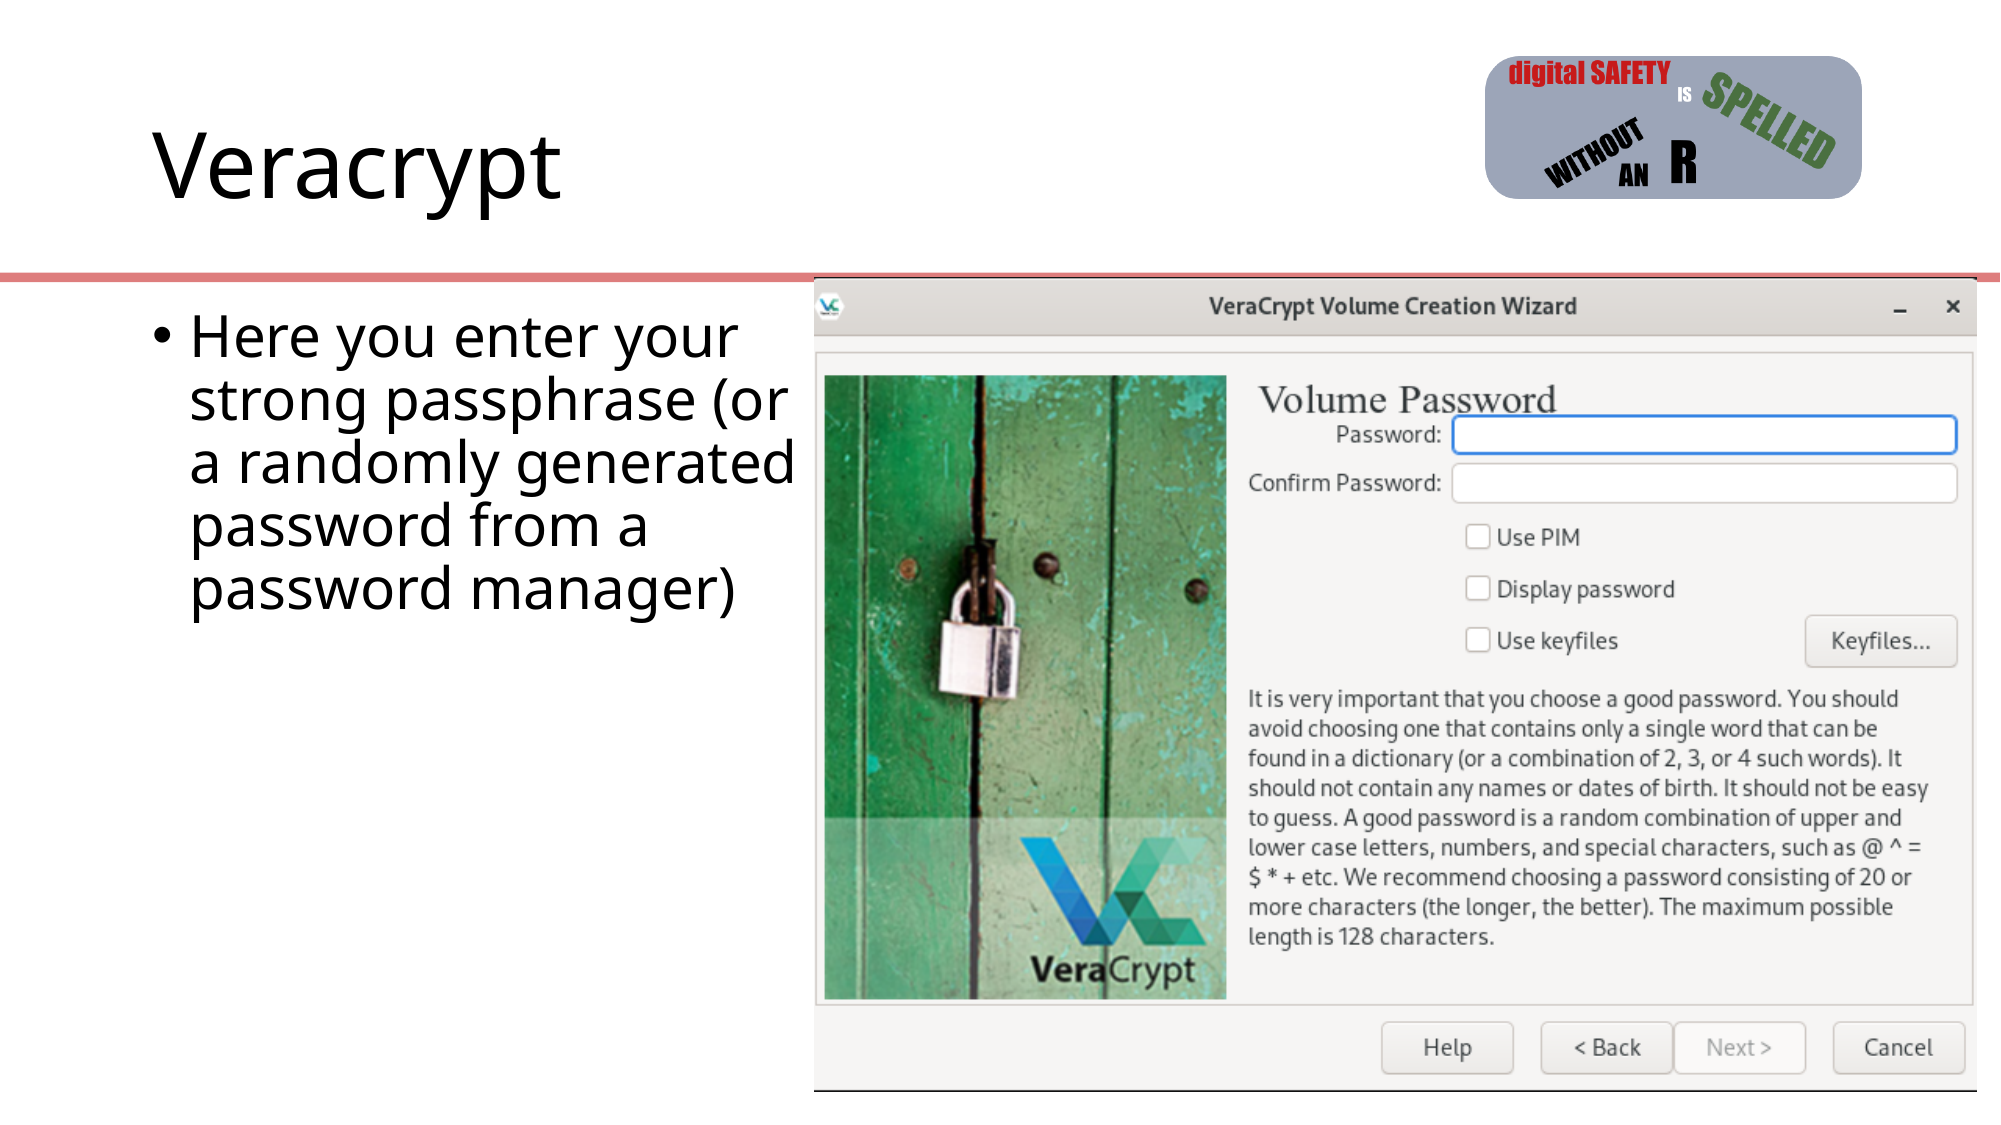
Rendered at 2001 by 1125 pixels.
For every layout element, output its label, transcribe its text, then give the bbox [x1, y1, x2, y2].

picture [814, 277, 1977, 1092]
title Veracrypt [137, 59, 1863, 278]
list Here you enter your strong passphrase (or a randomly generated password from a password manager) [137, 299, 814, 1014]
